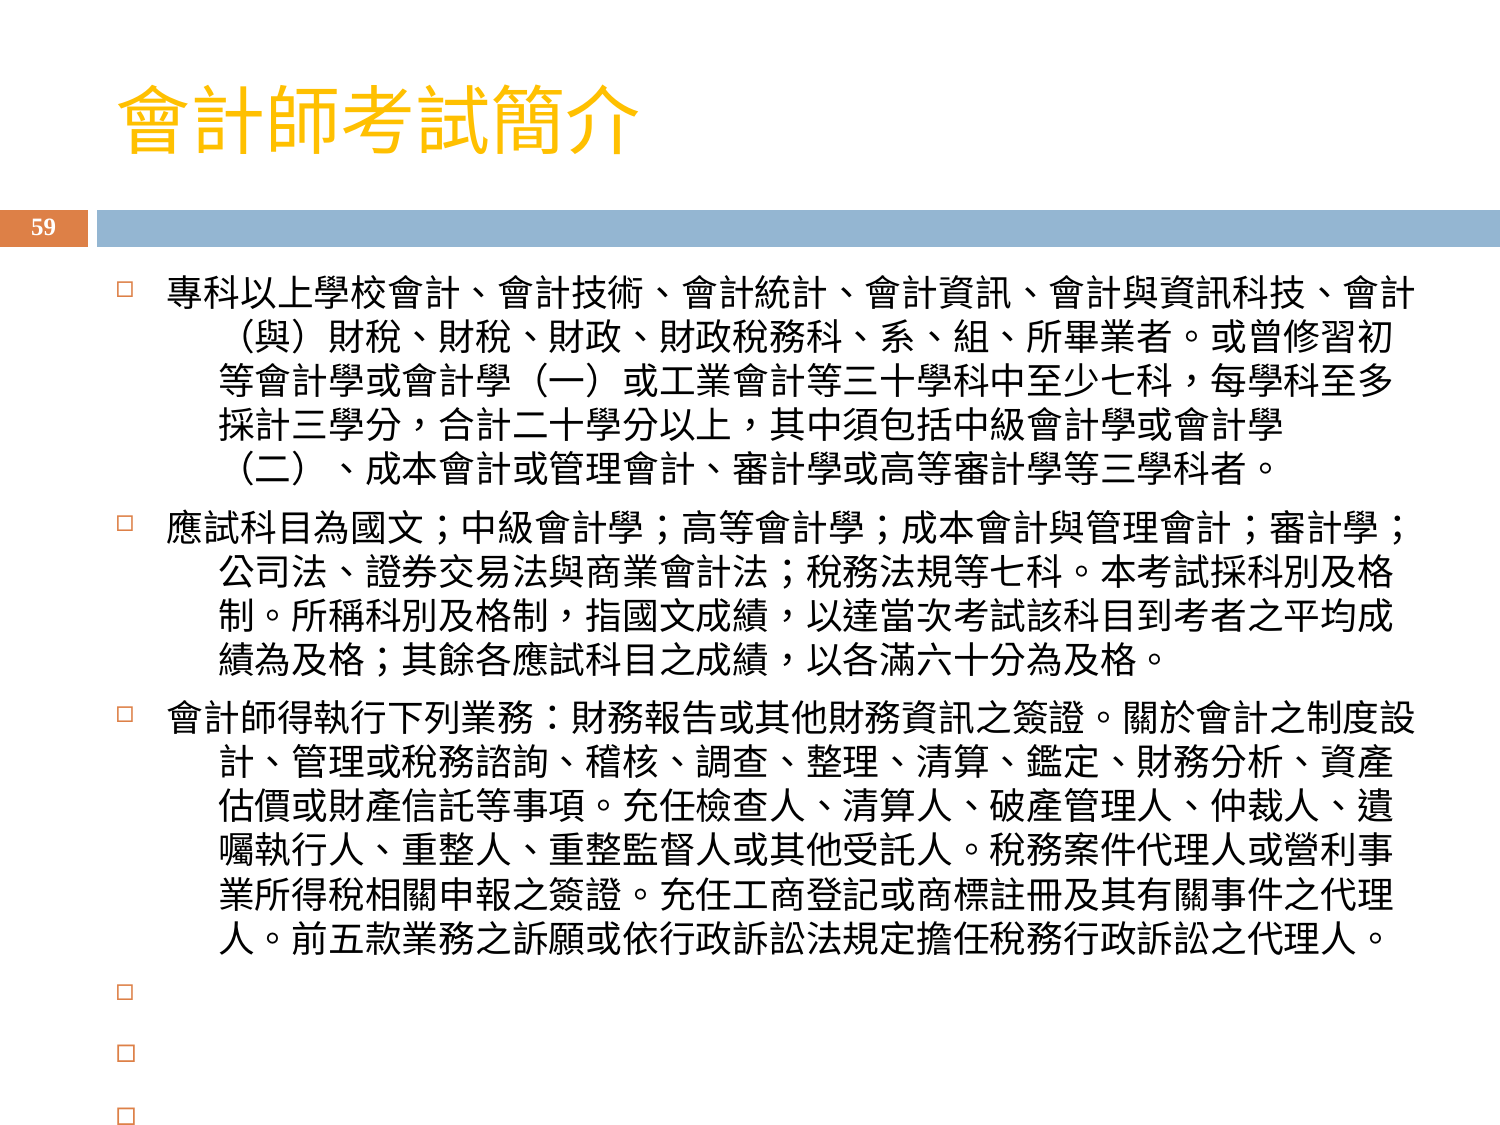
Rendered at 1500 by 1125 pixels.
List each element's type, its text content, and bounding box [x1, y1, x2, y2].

text_box 58 [0, 208, 88, 249]
title 會計師考試簡介 [100, 37, 1438, 201]
list 專科以上學校會計、會計技術、會計統計、會計資訊、會計與資訊科技、會計（與）財稅、財稅、財政、財政稅務科、系、組、所畢業者。或曾修習初等會計學或會計學（一）或工業會計等三十學科中至少七科，每學科至多採計三學分，合計二十學分以上，其中須包括中級會計學或會計學（二）、成本會計或管理會計、審計學或高等審計學等三學科者。 應試科目為國文；中級會計學；高等會計學；成本會計與管理會計；審計學；公司法、證券交易法與商業會計法；稅務法規等七科。本考試採科別及格制。所稱科別及格制，指國文成績，以達當次考試該科目到考者之平均成績為及格；其餘各應試科目之成績，以各滿六十分為及格。 會計師得執行下列業務：財務報告或其他財務資訊之簽證。關於會計之制度設計、管理或稅務諮詢、稽核、調查、整理、清算、鑑定、財務分析、資產估價或財產信託等事項。充任檢查人、清算人、破產管理人、仲裁人、遺囑執行人、重整人、重整監督人或其他受託人。稅務案件代理人或營利事業所得稅相關申報之簽證。充任工商登記或商標註冊及其有關事件之代理人。前五款業務之訴願或依行政訴訟法規定擔任稅務行政訴訟之代理人。 [100, 262, 1438, 1000]
